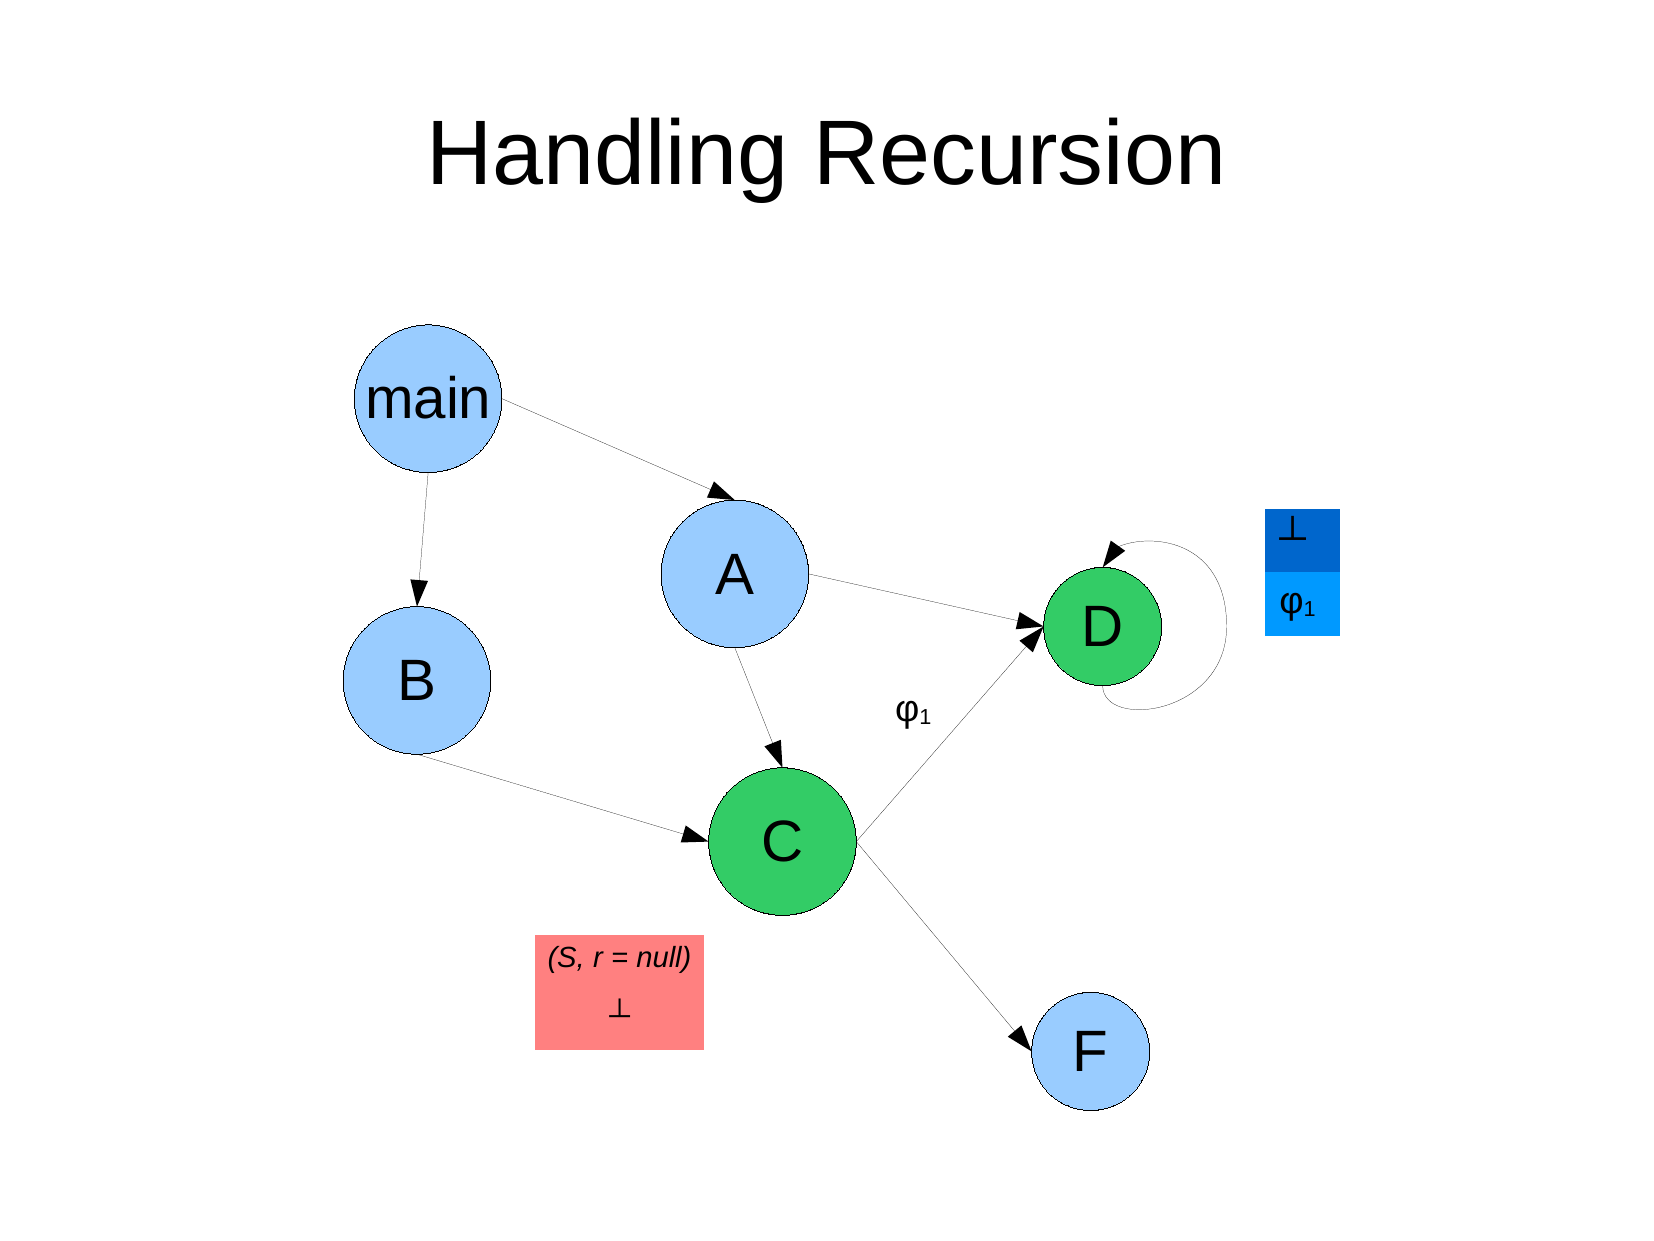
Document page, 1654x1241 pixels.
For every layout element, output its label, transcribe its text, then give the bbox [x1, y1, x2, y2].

text_box A [661, 500, 809, 648]
table_header ┴ [1265, 509, 1340, 572]
text_box F [1031, 992, 1150, 1111]
title Handling Recursion [82, 49, 1571, 257]
text_box D [1043, 567, 1162, 686]
text_box C [708, 767, 857, 916]
text_box φ1 [880, 680, 947, 750]
table_cell ┴ [535, 993, 704, 1050]
text_box B [343, 606, 491, 755]
table_cell φ1 [1265, 572, 1340, 636]
text_box main [354, 324, 502, 473]
table_header (S, r = null) [535, 935, 704, 993]
